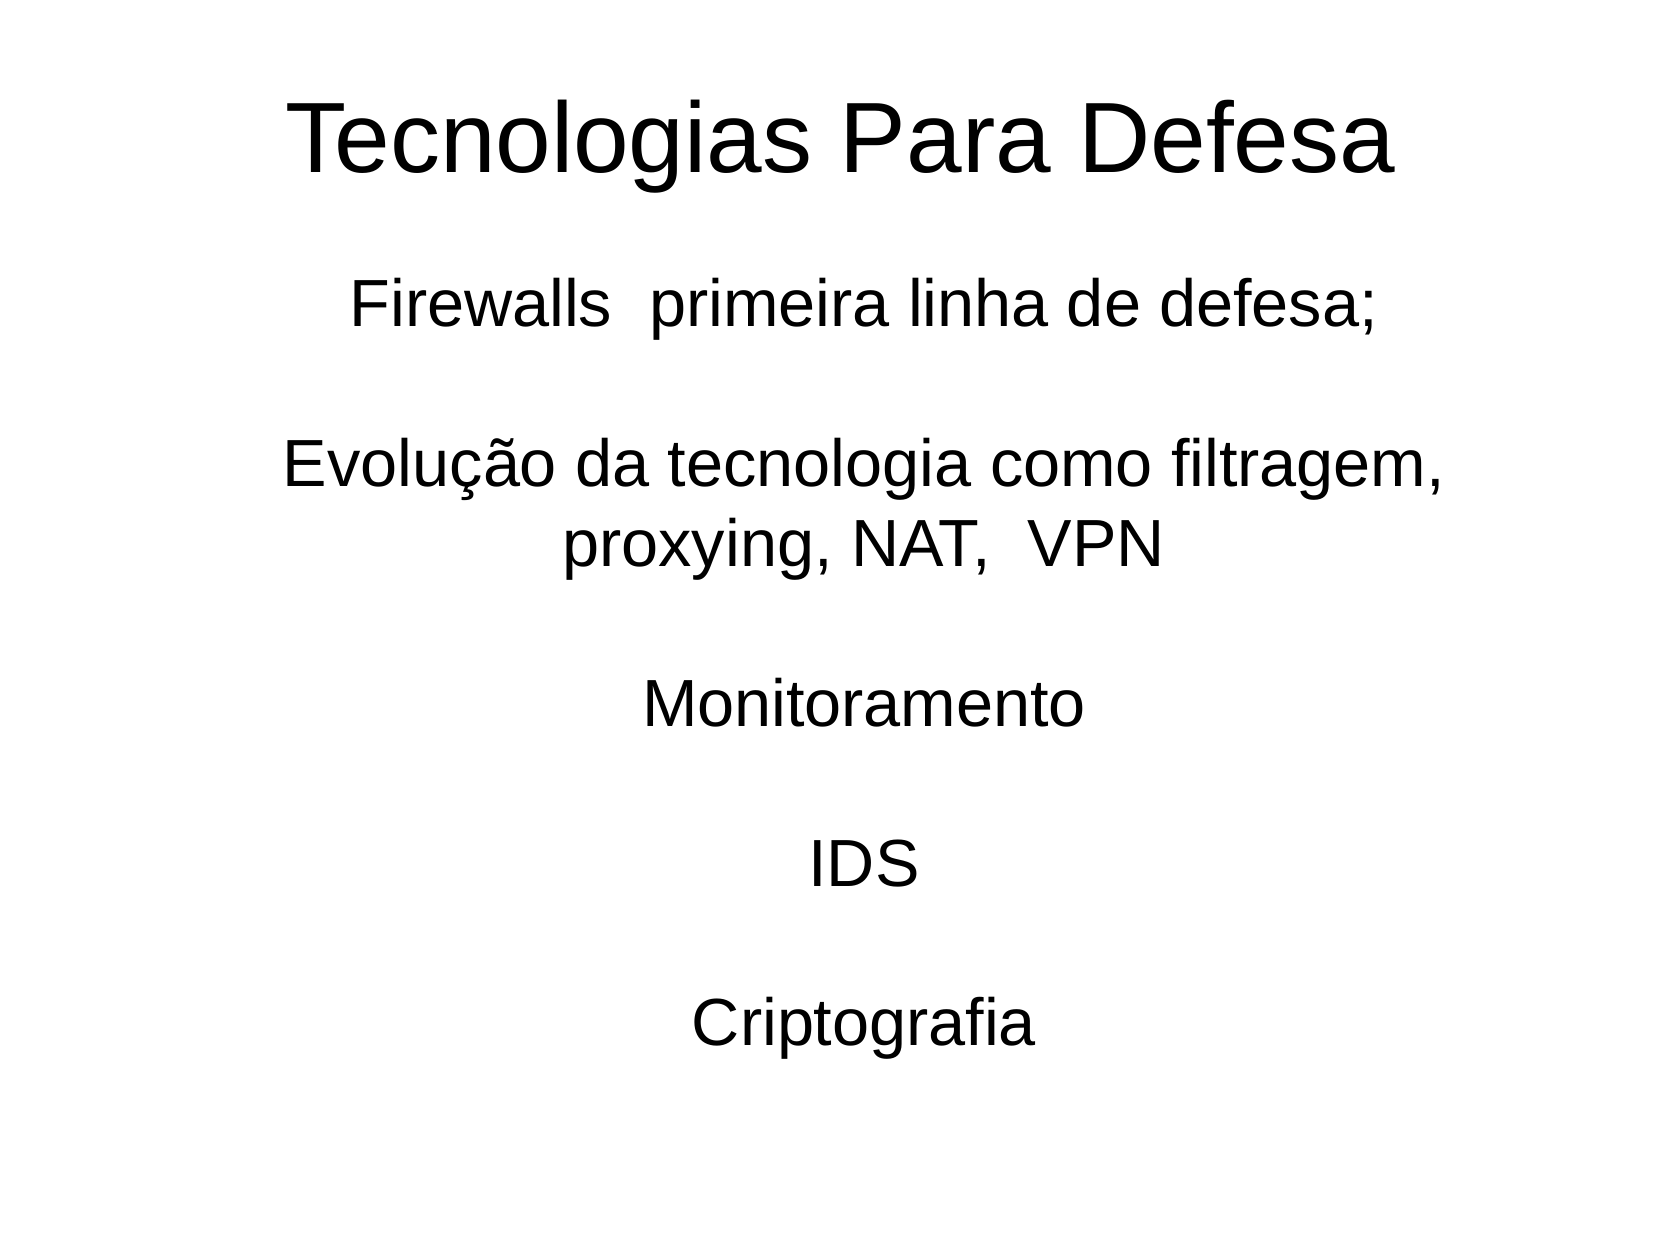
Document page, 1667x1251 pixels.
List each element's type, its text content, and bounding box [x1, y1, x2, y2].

title Tecnologias Para Defesa [150, 66, 1531, 259]
subtitle Firewalls primeira linha de defesa; Evolução da tecnologia como filtragem, proxying, NAT, VPN Monitoramento IDS Criptografia [276, 253, 1452, 1119]
